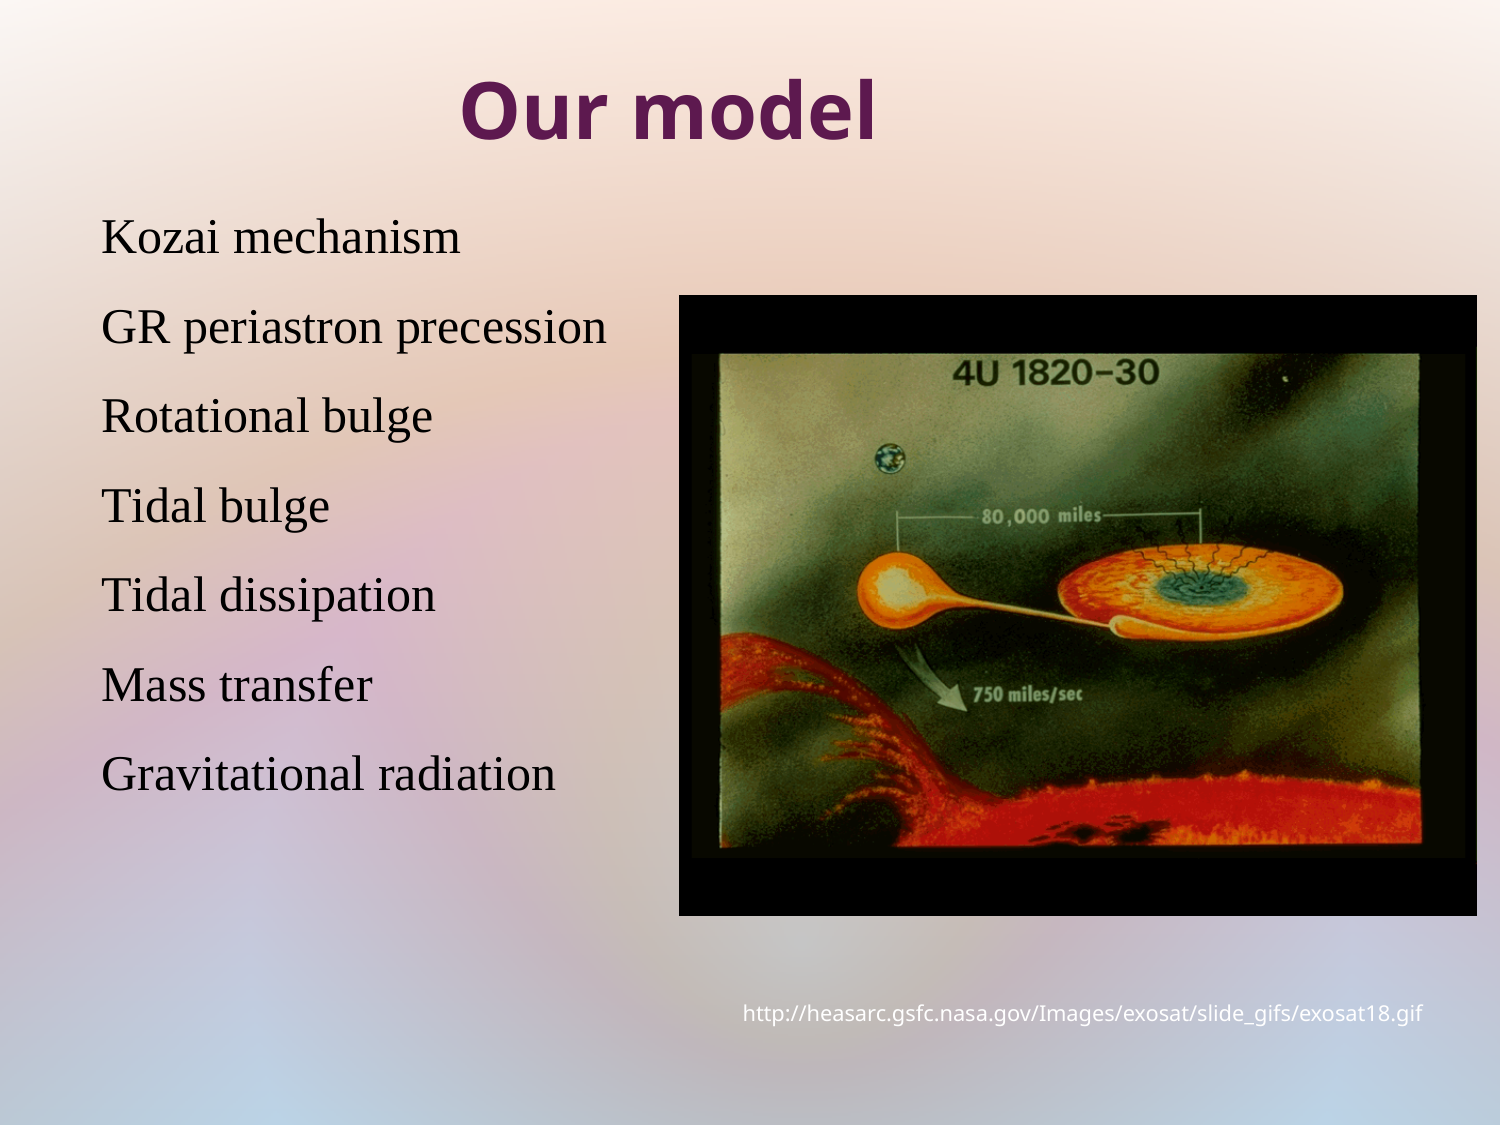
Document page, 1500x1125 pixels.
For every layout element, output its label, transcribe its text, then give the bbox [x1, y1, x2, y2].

list Kozai mechanism GR periastron precession Rotational bulge Tidal bulge Tidal dissipation Mass transfer Gravitational radiation [86, 196, 825, 942]
text_box http://heasarc.gsfc.nasa.gov/Images/exosat/slide_gifs/exosat18.gif [727, 992, 1500, 1034]
title Our model [75, 52, 1263, 256]
picture [0, 0, 1500, 1125]
